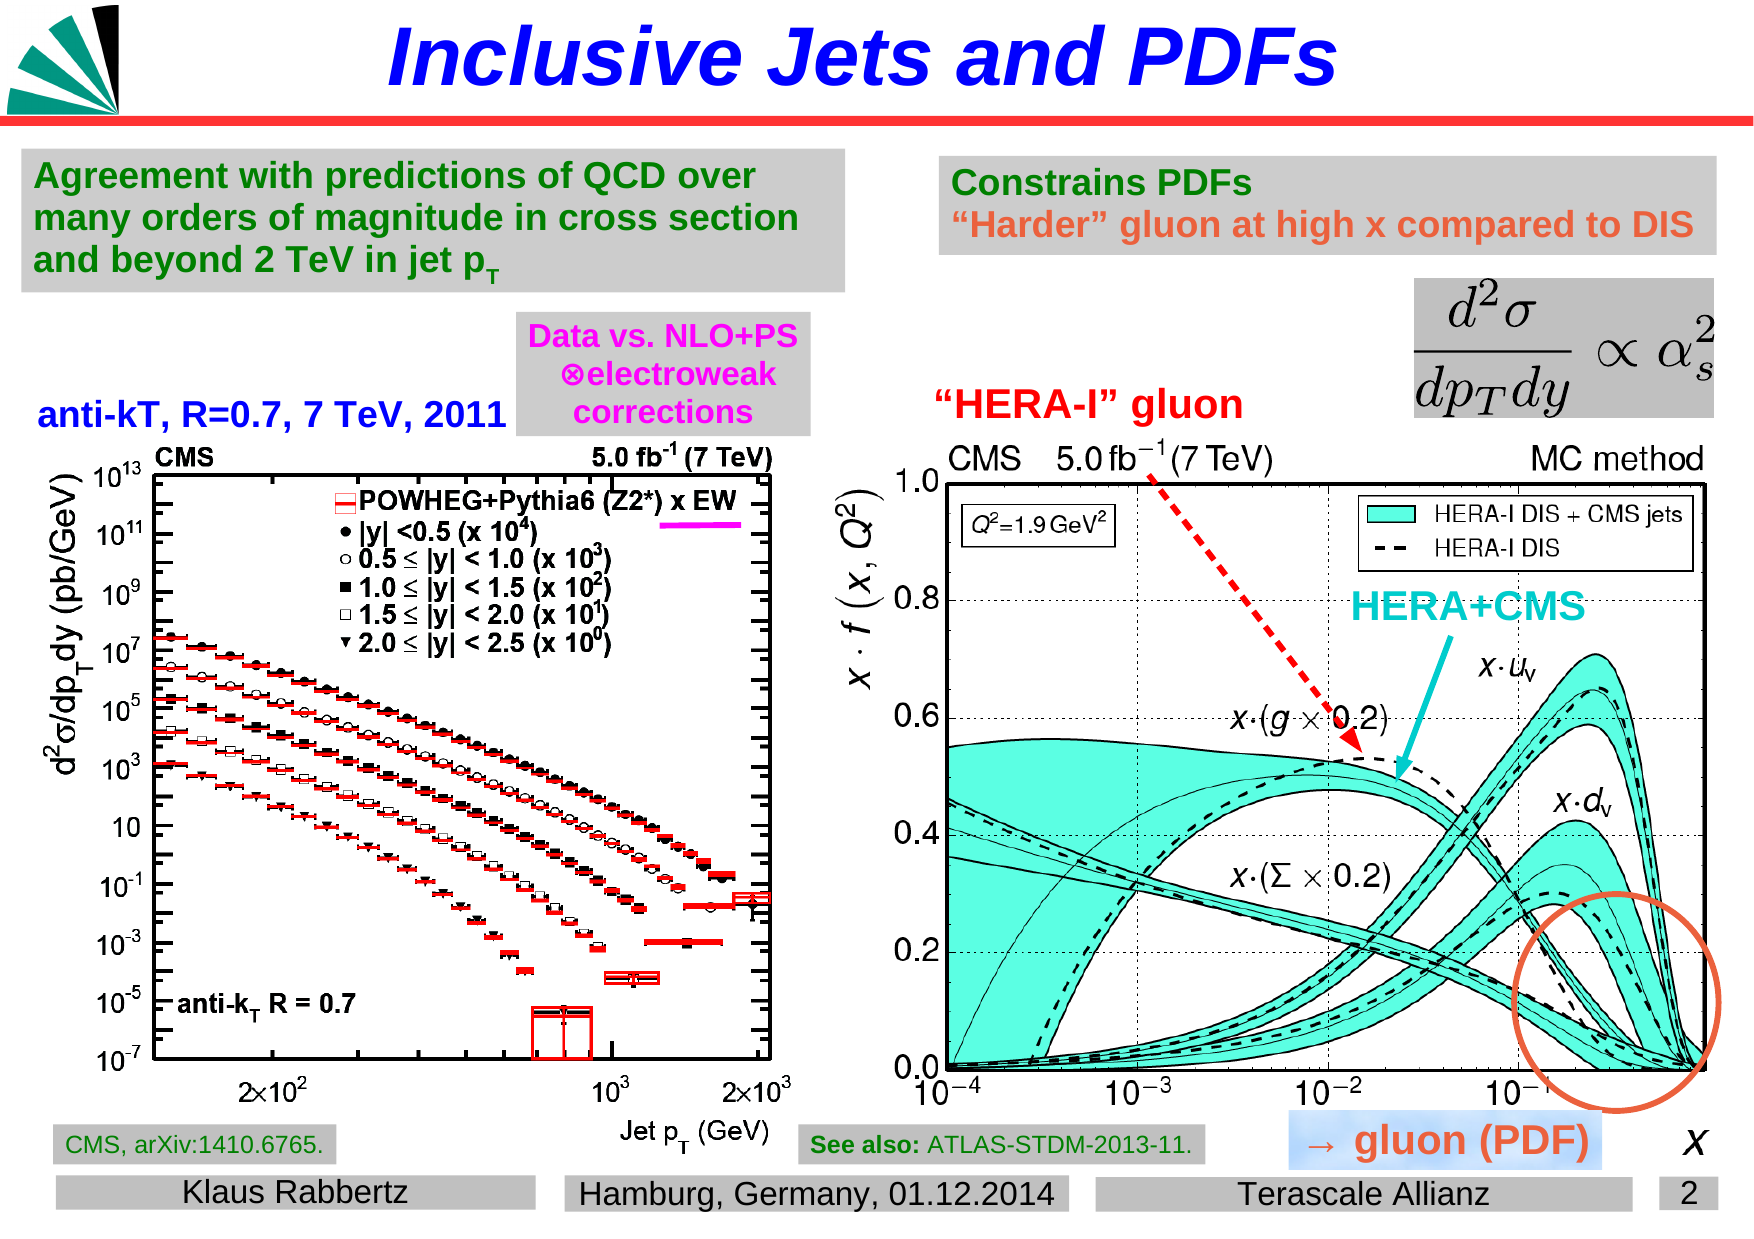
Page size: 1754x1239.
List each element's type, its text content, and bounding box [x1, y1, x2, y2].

picture [1602, 1027, 1720, 1170]
picture [40, 437, 797, 1161]
text_box HERA+CMS [1338, 576, 1599, 635]
text_box Agreement with predictions of QCD over many orders of magnitude in cross section and beyond 2 TeV in jet pT [21, 148, 846, 293]
title Inclusive Jets and PDFs [123, 0, 1606, 114]
picture [1413, 278, 1715, 418]
text_box Constrains PDFs “Harder” gluon at high x compared to DIS [938, 155, 1717, 255]
text_box “HERA-I” gluon [921, 375, 1256, 434]
picture [826, 436, 1720, 1157]
text_box anti-kT, R=0.7, 7 TeV, 2011 [25, 387, 519, 442]
text_box Data vs. NLO+PS ⊗electroweak corrections [516, 311, 811, 437]
picture [7, 5, 119, 116]
text_box → gluon (PDF) [1288, 1110, 1602, 1170]
text_box CMS, arXiv:1410.6765. [53, 1124, 335, 1165]
picture [1518, 898, 1715, 1107]
text_box See also: ATLAS-STDM-2013-11. [798, 1124, 1204, 1165]
